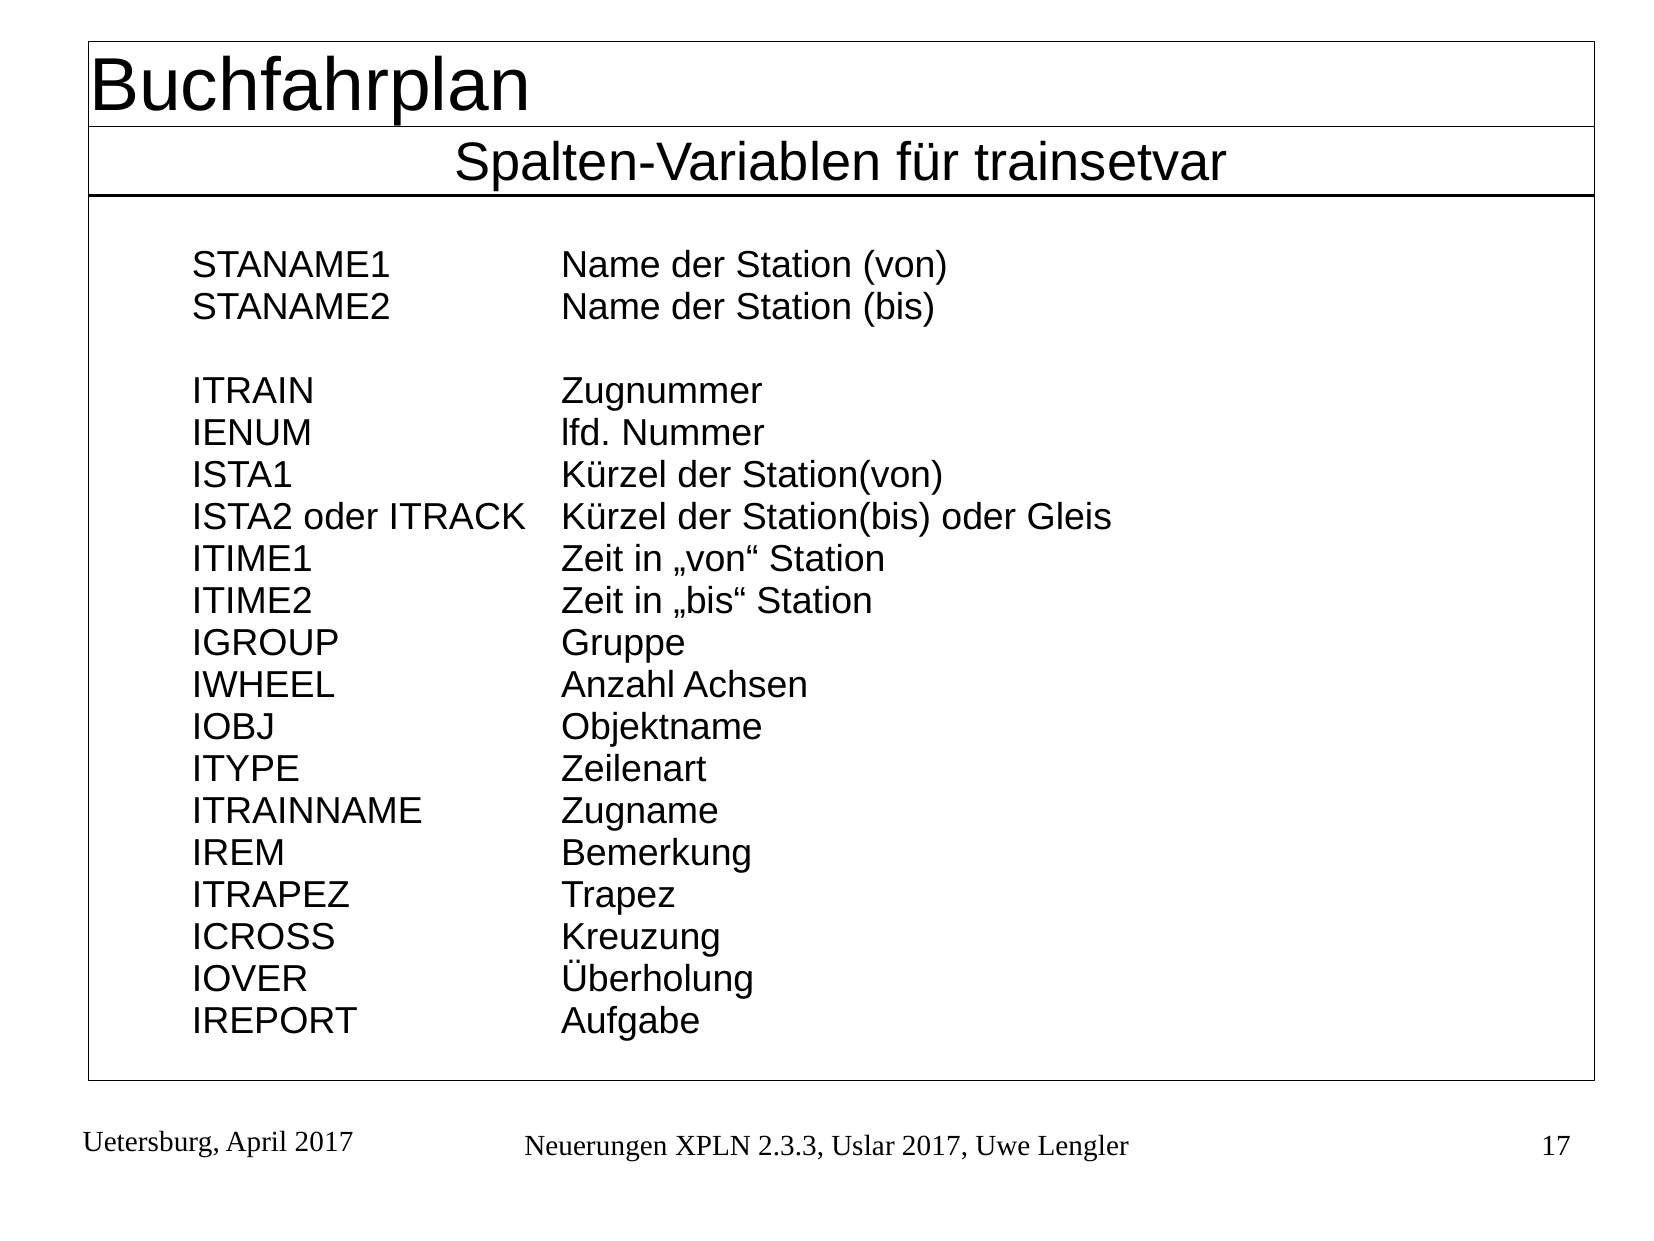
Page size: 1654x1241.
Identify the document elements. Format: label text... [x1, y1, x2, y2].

text_box STANAME1 Name der Station (von) STANAME2 Name der Station (bis) ITRAIN Zugnummer IENUM lfd. Nummer ISTA1 Kürzel der Station(von) ISTA2 oder ITRACK Kürzel der Station(bis) oder Gleis ITIME1 Zeit in „von“ Station ITIME2 Zeit in „bis“ Station IGROUP Gruppe IWHEEL Anzahl Achsen IOBJ Objektname ITYPE Zeilenart ITRAINNAME Zugname IREM Bemerkung ITRAPEZ Trapez ICROSS Kreuzung IOVER Überholung IREPORT Aufgabe [177, 236, 1565, 1049]
title Spalten-Variablen für trainsetvar [88, 126, 1595, 194]
title Buchfahrplan [88, 41, 1595, 126]
